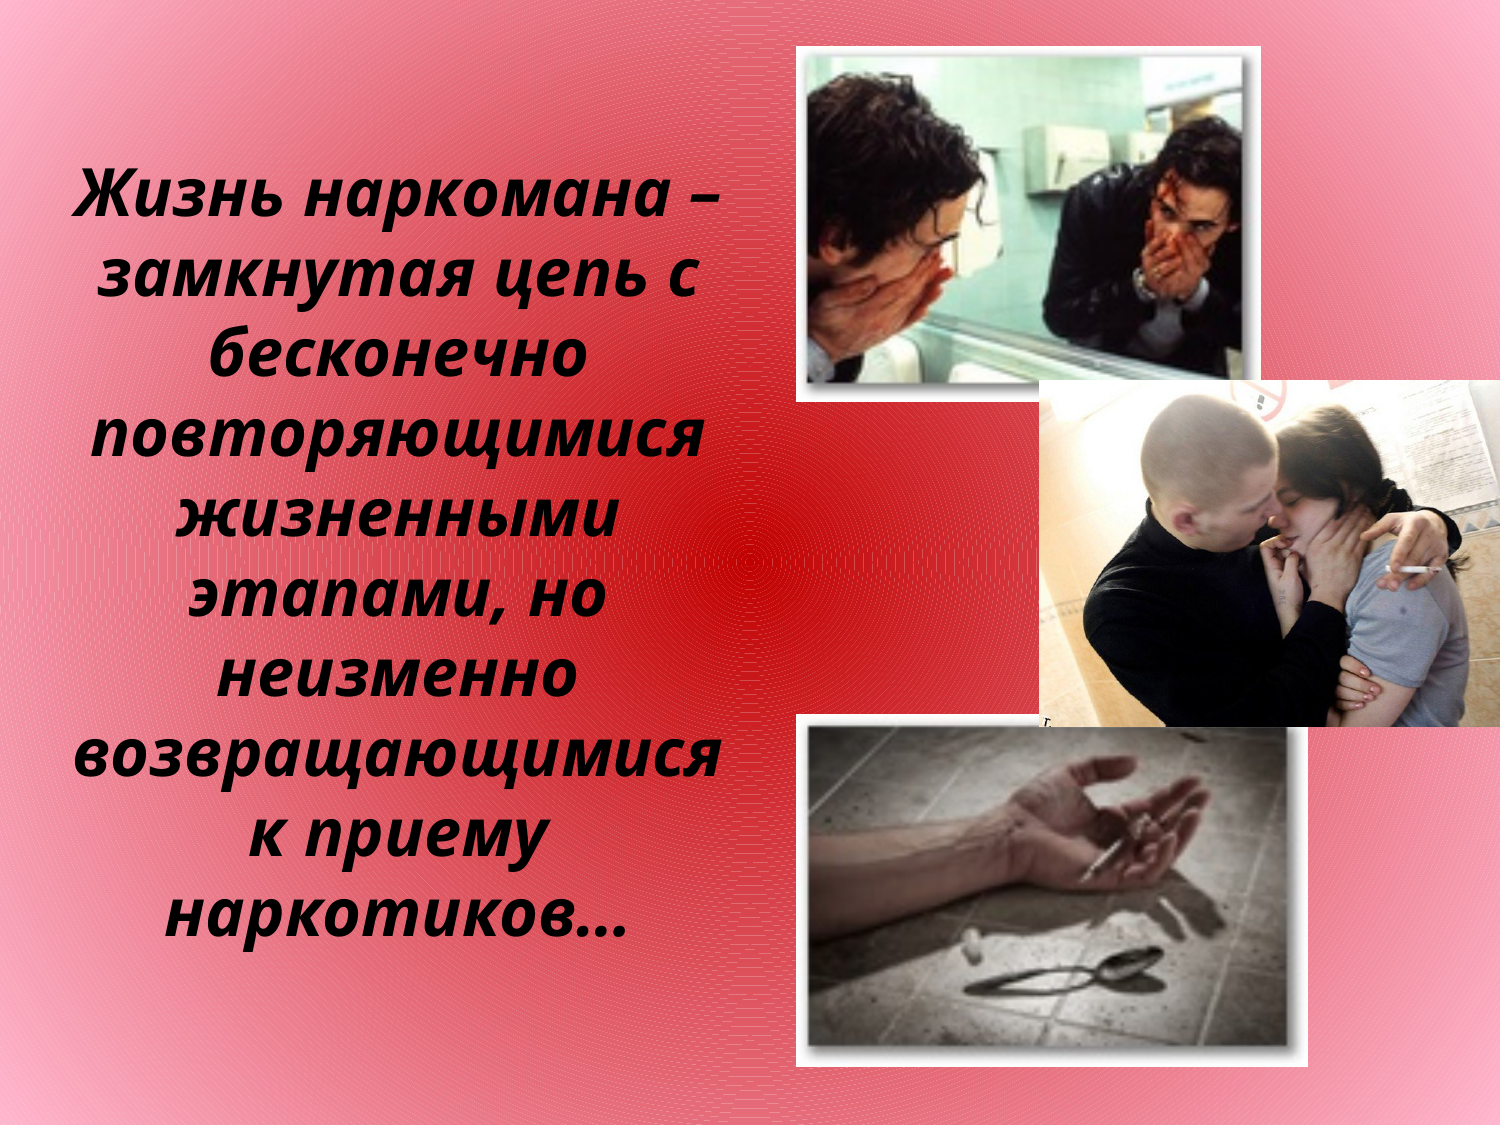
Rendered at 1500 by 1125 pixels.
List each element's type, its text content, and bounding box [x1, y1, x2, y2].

title Жизнь наркомана – замкнутая цепь с бесконечно повторяющимися жизненными этапами, но неизменно возвращающимися к приему наркотиков… [46, 45, 751, 1055]
picture [796, 46, 1500, 1067]
